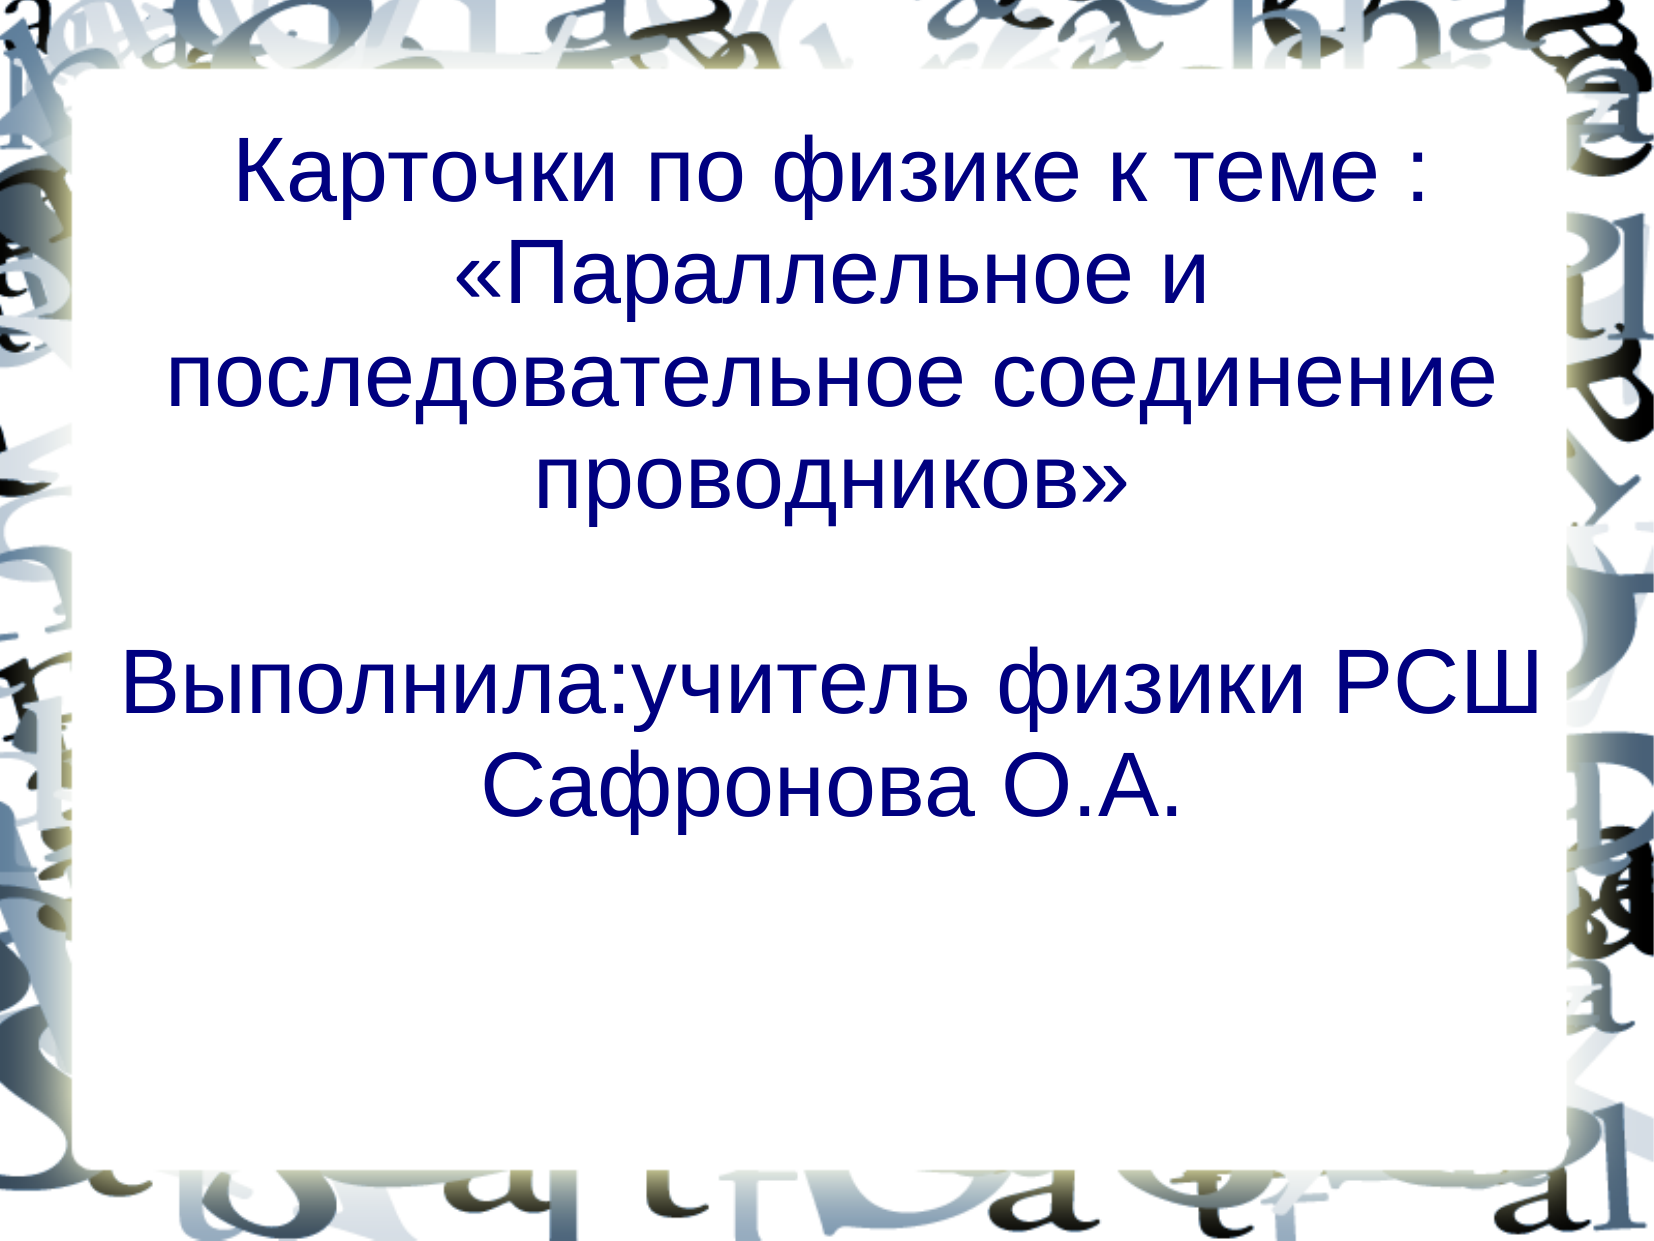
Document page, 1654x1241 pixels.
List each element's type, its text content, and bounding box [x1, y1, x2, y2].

picture [0, 0, 1654, 1241]
title Карточки по физике к теме : «Параллельное и последовательное соединение проводников» Выполнила:учитель физики РСШ Сафронова О.А. [70, 118, 1595, 1241]
